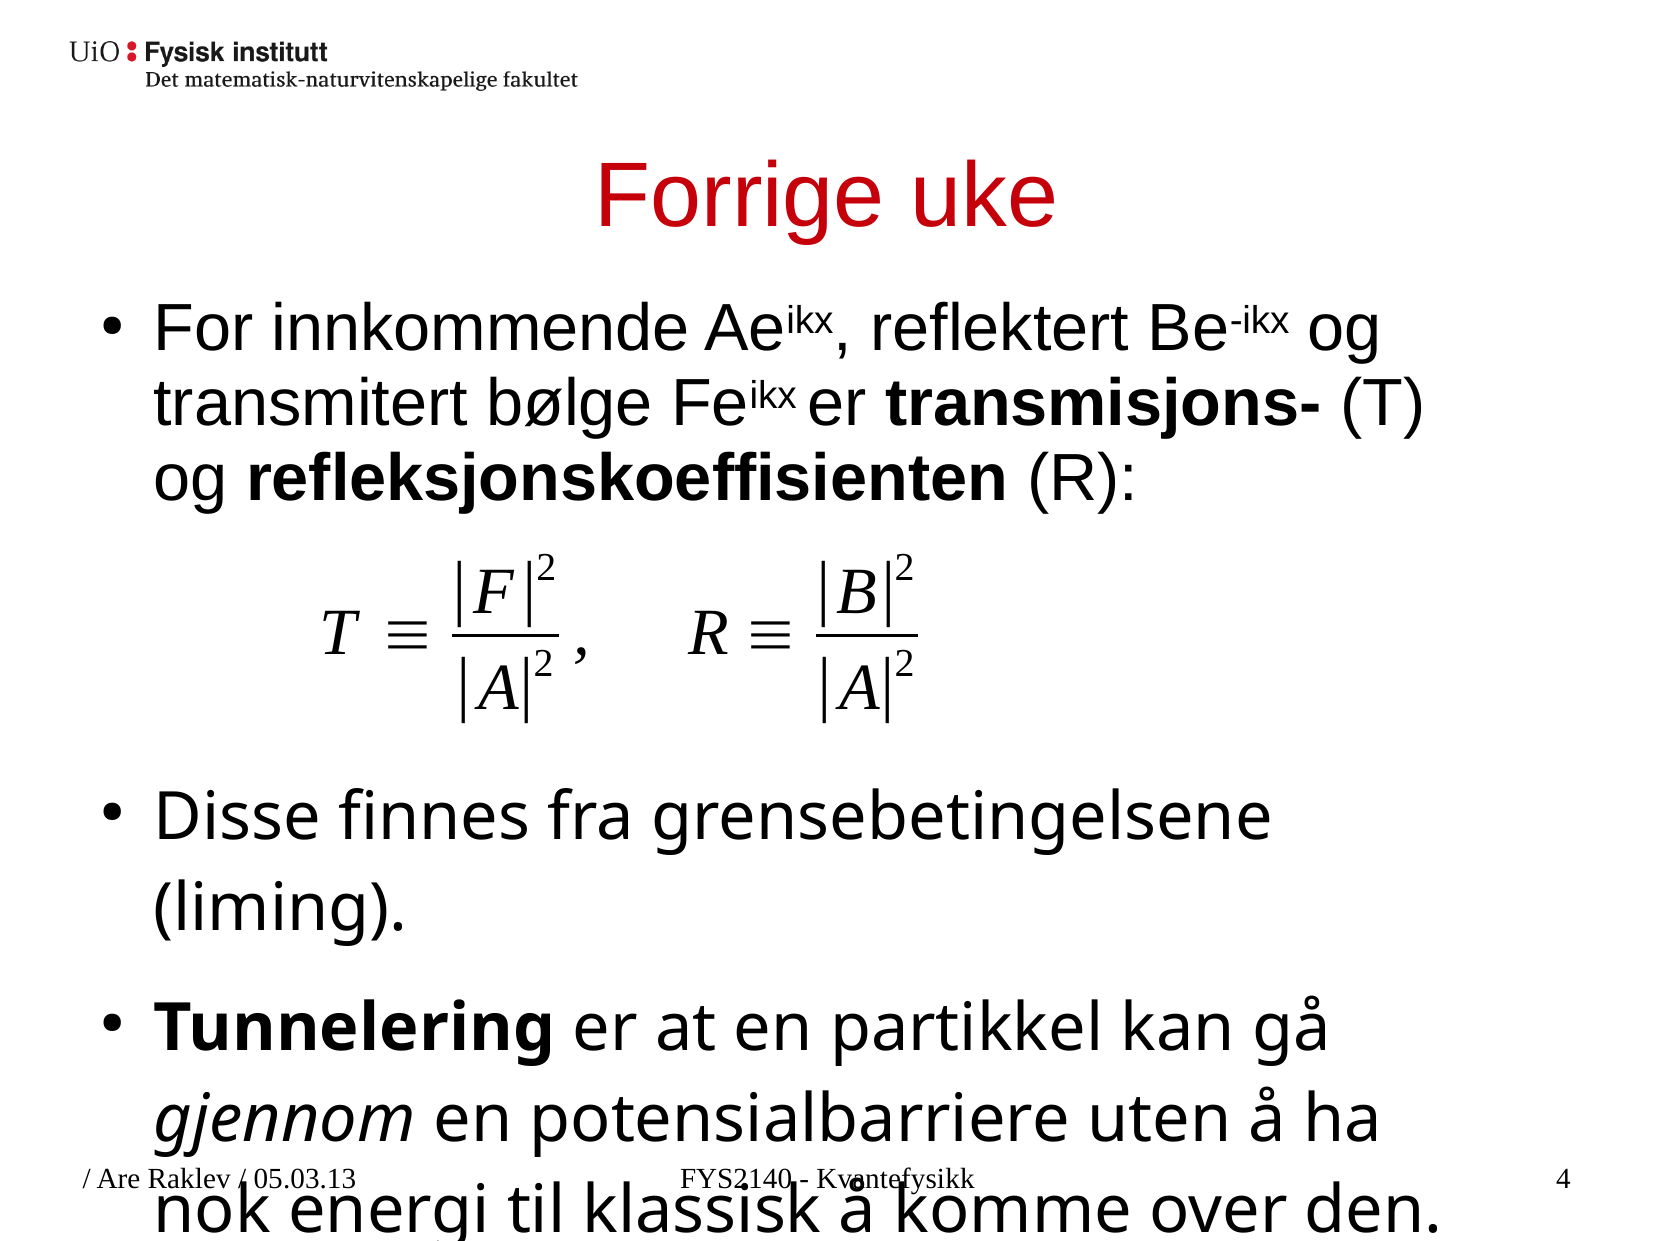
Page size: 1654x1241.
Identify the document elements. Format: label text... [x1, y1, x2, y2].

chart [314, 544, 928, 727]
list For innkommende Aeikx, reflektert Be-ikx og transmitert bølge Feikx er transmisjons- (T) og refleksjonskoeffisienten (R): Disse finnes fra grensebetingelsene (liming). Tunnelering er at en partikkel kan gå gjennom en potensialbarriere uten å ha nok energi til klassisk å komme over den. [82, 290, 1501, 1180]
picture [68, 37, 581, 93]
title Forrige uke [82, 90, 1571, 298]
